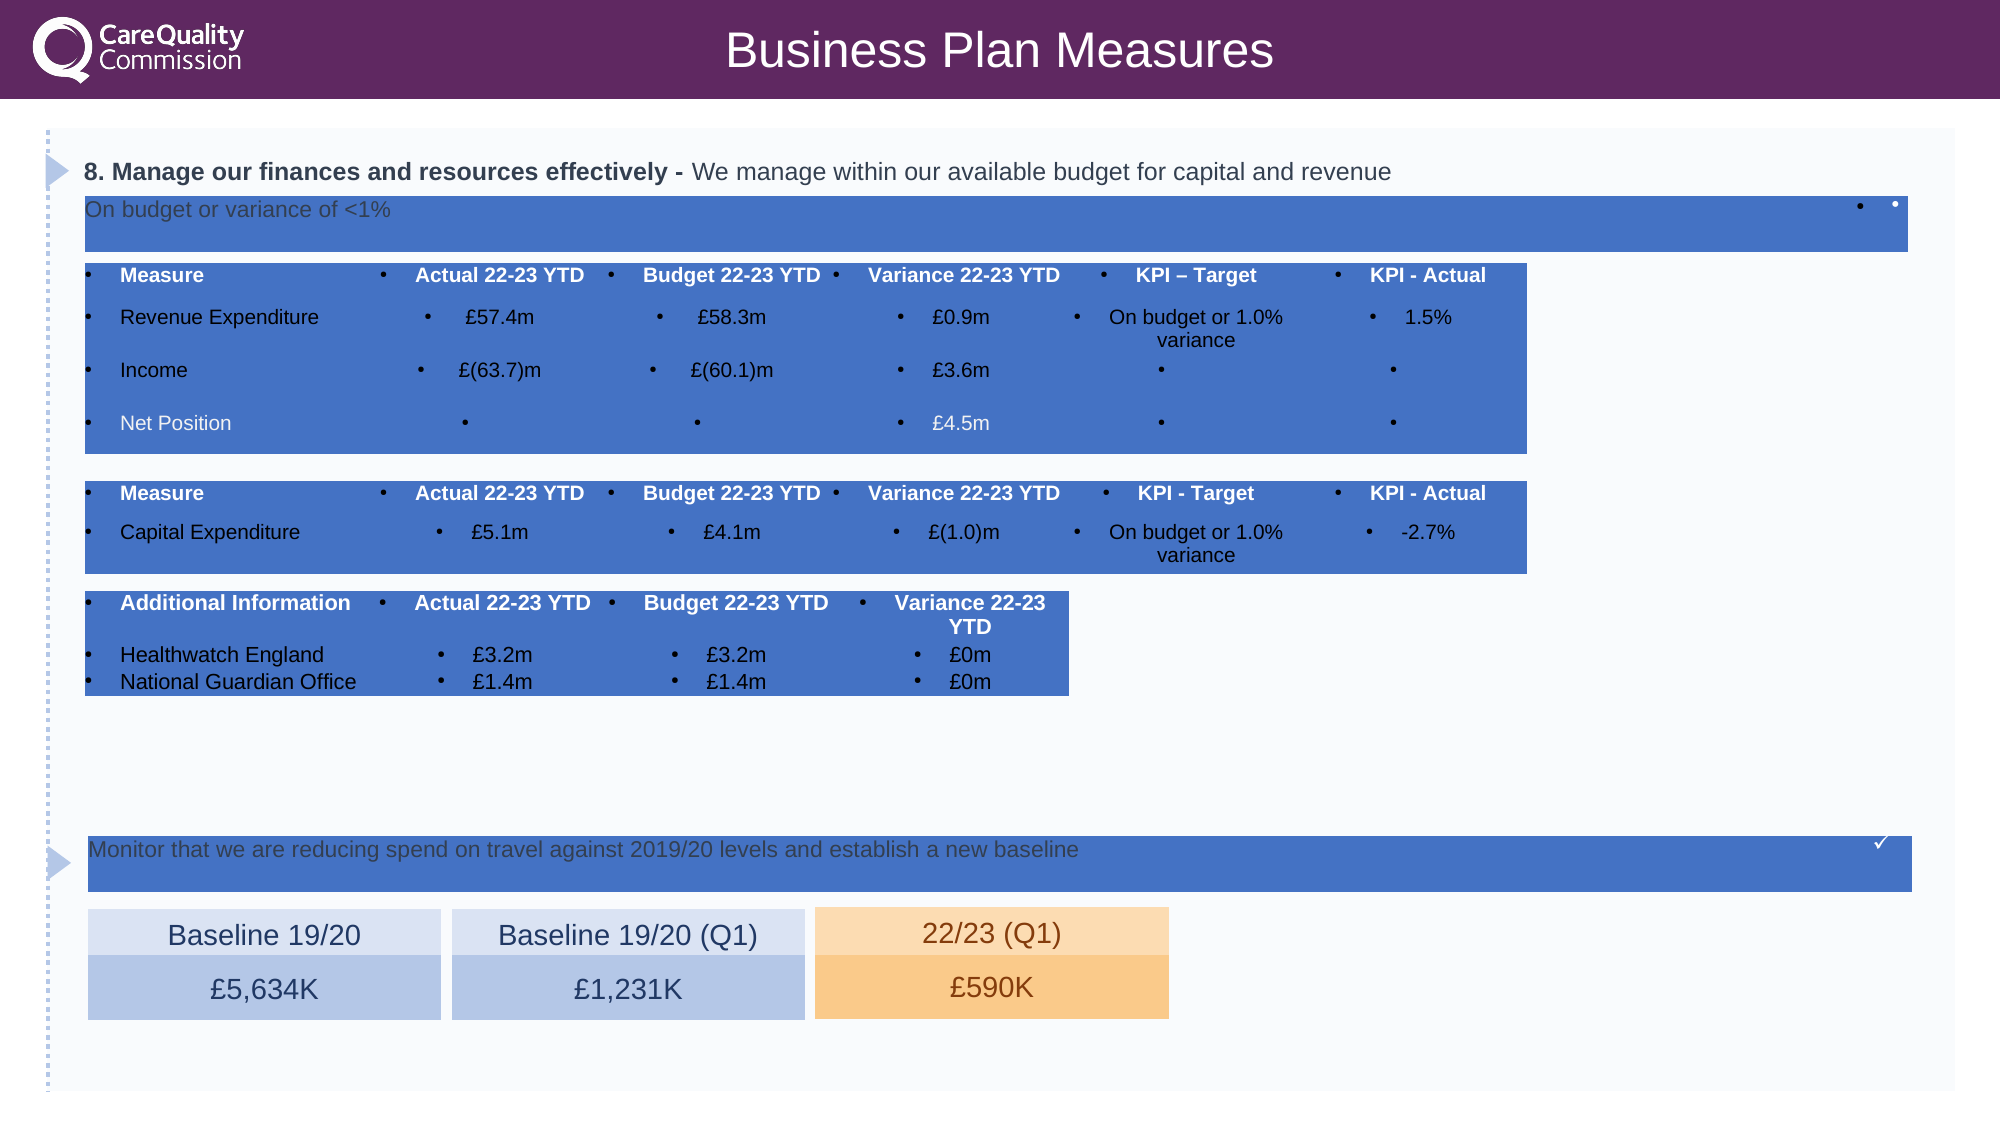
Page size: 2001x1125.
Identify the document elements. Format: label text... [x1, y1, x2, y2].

table_header Budget 22-23 YTD [602, 591, 836, 643]
table_header Actual 22-23 YTD [368, 591, 602, 643]
table_cell On budget or 1.0% variance [1062, 306, 1295, 359]
table_cell Healthwatch England [85, 643, 368, 670]
table_cell £0.9m [830, 306, 1062, 359]
table_header  [1848, 196, 1908, 252]
table_cell £4.5m [830, 412, 1062, 454]
table_header KPI - Actual [1295, 481, 1527, 521]
table_cell [598, 412, 830, 454]
table_cell [1062, 412, 1295, 454]
table_cell 1.5% [1295, 306, 1527, 359]
table_cell National Guardian Office [85, 670, 368, 696]
table_header Monitor that we are reducing spend on travel against 2019/20 levels and establish a new baseline [88, 836, 1852, 892]
table_cell Revenue Expenditure [85, 306, 366, 359]
table_cell Capital Expenditure [85, 521, 366, 574]
picture [32, 16, 245, 84]
table_cell [1295, 412, 1527, 454]
table_cell -2.7% [1295, 521, 1527, 574]
text_box Baseline 19/20 [88, 909, 441, 955]
table_header On budget or variance of <1% [85, 196, 1848, 252]
text_box [0, 0, 2000, 99]
text_box Baseline 19/20 (Q1) [452, 909, 805, 955]
table_header Actual 22-23 YTD [366, 263, 598, 306]
table_cell £58.3m [598, 306, 830, 359]
text_box [45, 128, 1955, 1091]
table_cell £1.4m [368, 670, 602, 696]
table_cell [366, 412, 598, 454]
table_cell £(63.7)m [366, 359, 598, 412]
table_cell £57.4m [366, 306, 598, 359]
table_header Variance 22-23 YTD [830, 263, 1062, 306]
table_header Budget 22-23 YTD [598, 481, 830, 521]
table_header KPI - Actual [1295, 263, 1527, 306]
table_header KPI – Target [1062, 263, 1295, 306]
table_header Additional Information [85, 591, 368, 643]
table_cell £(1.0)m [830, 521, 1062, 574]
table_cell £1.4m [602, 670, 836, 696]
table_cell £(60.1)m [598, 359, 830, 412]
text_box 8. Manage our finances and resources effectively - We manage within our available budget for capital and revenue [69, 147, 1893, 194]
table_header Variance 22-23 YTD [836, 591, 1069, 643]
table_cell [1062, 359, 1295, 412]
table_cell £3.6m [830, 359, 1062, 412]
table_header Variance 22-23 YTD [830, 481, 1062, 521]
table_cell Income [85, 359, 366, 412]
text_box Business Plan Measures [641, 9, 1358, 86]
table_header  [1852, 836, 1912, 892]
table_cell £5.1m [366, 521, 598, 574]
table_header KPI - Target [1062, 481, 1295, 521]
table_cell Net Position [85, 412, 366, 454]
table_cell £3.2m [602, 643, 836, 670]
table_cell [1295, 359, 1527, 412]
table_header Measure [85, 481, 366, 521]
table_cell £0m [836, 670, 1069, 696]
table_cell £3.2m [368, 643, 602, 670]
table_cell On budget or 1.0% variance [1062, 521, 1295, 574]
text_box £1,231K [452, 955, 805, 1020]
table_header Budget 22-23 YTD [598, 263, 830, 306]
table_cell £4.1m [598, 521, 830, 574]
table_header Actual 22-23 YTD [366, 481, 598, 521]
table_header Measure [85, 263, 366, 306]
text_box 22/23 (Q1) [815, 907, 1169, 955]
table_cell £0m [836, 643, 1069, 670]
text_box £590K [815, 955, 1169, 1019]
text_box £5,634K [88, 955, 441, 1020]
